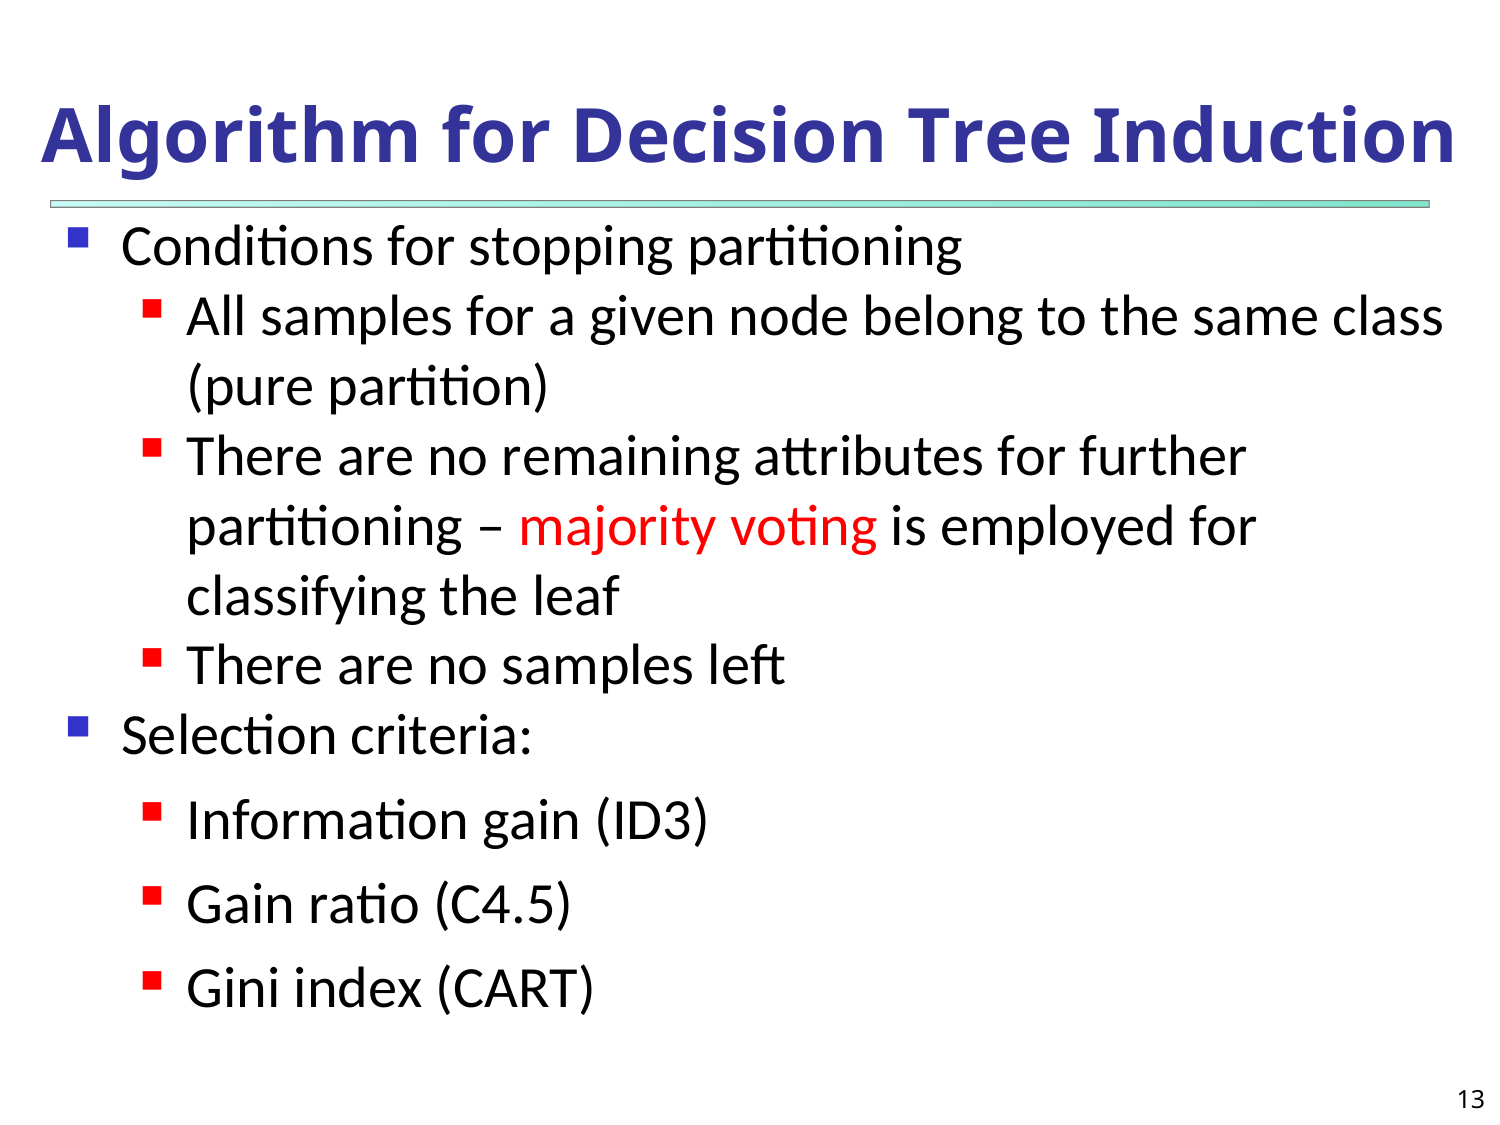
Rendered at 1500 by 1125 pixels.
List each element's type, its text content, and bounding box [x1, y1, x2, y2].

title Algorithm for Decision Tree Induction [0, 0, 1500, 186]
text_box <number> [1187, 1062, 1500, 1125]
list Conditions for stopping partitioning All samples for a given node belong to the same class (pure partition) There are no remaining attributes for further partitioning – majority voting is employed for classifying the leaf There are no samples left Selection criteria: Information gain (ID3) Gain ratio (C4.5) Gini index (CART) [49, 199, 1488, 1113]
